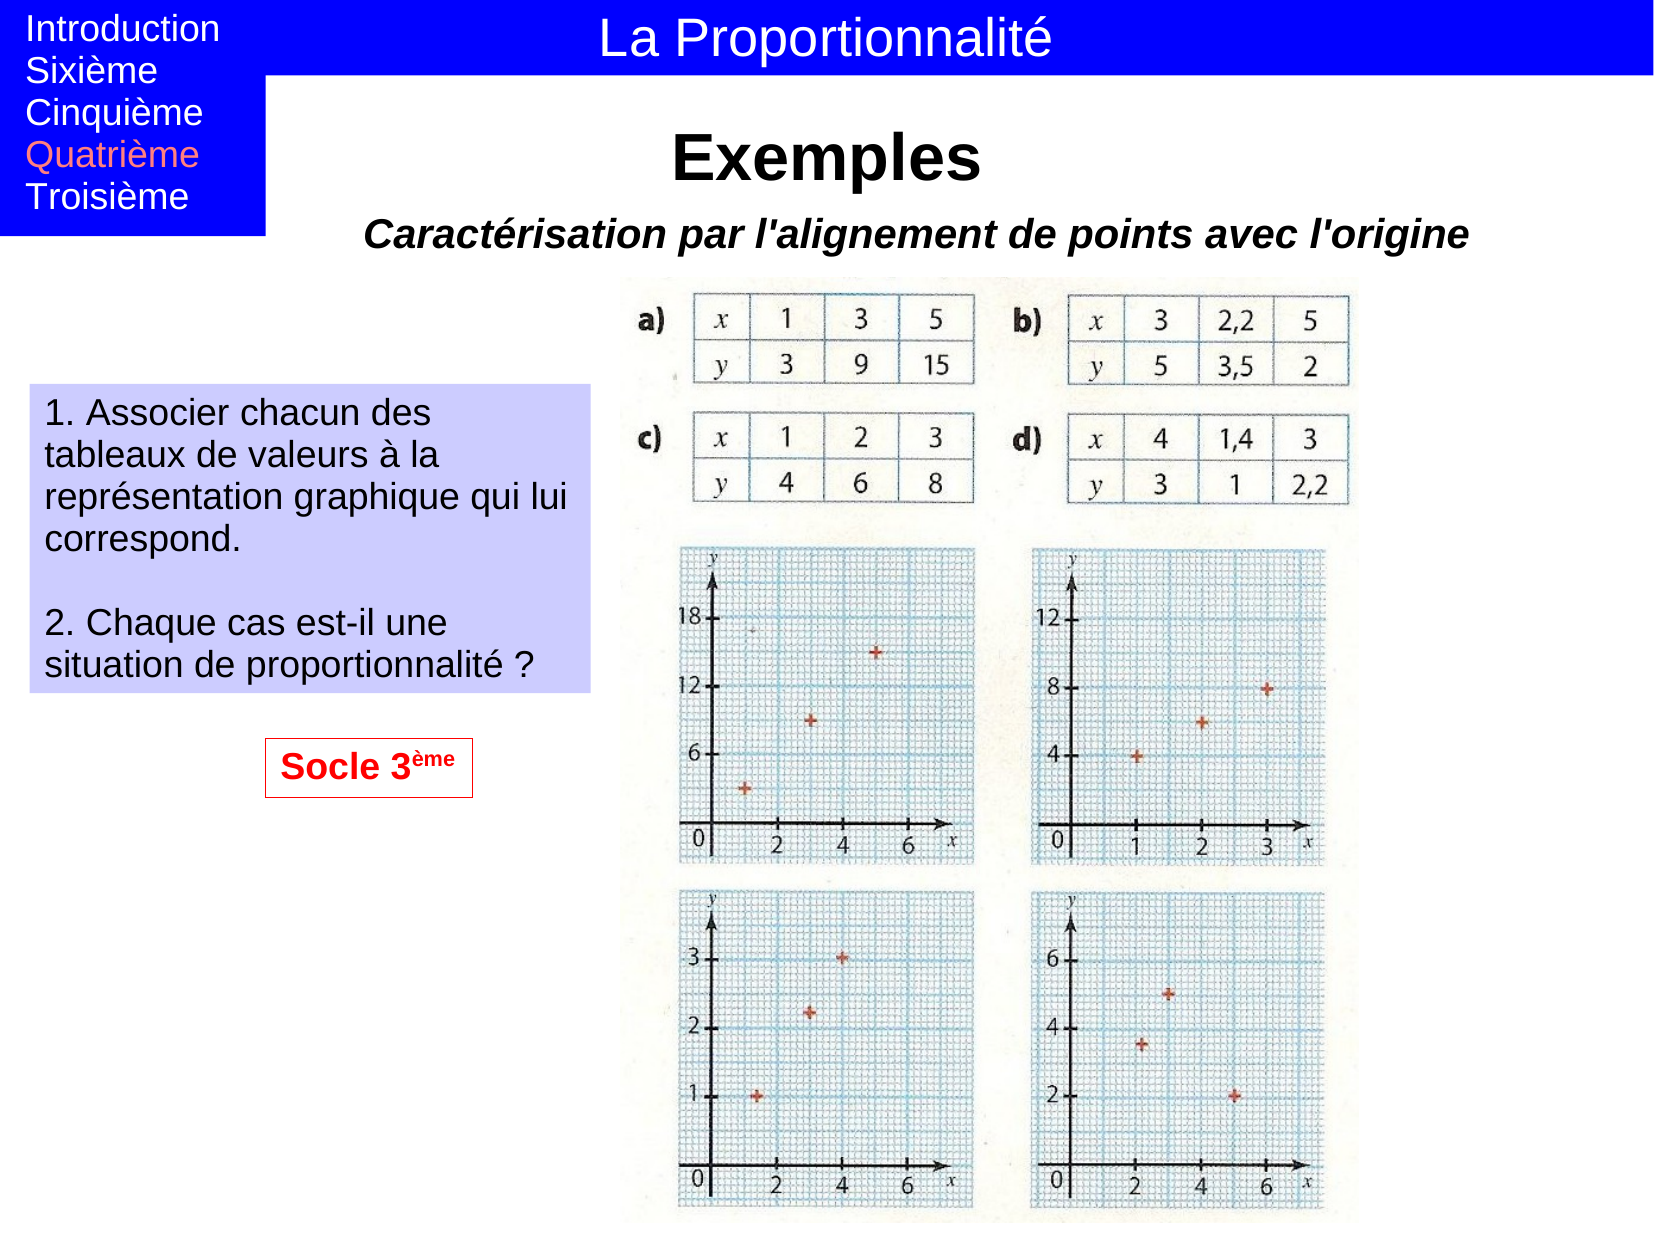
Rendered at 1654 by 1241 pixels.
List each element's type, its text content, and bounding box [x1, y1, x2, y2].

text_box 1. Associer chacun des tableaux de valeurs à la représentation graphique qui lui correspond. 2. Chaque cas est-il une situation de proportionnalité ? [29, 383, 591, 694]
text_box Exemples [295, 112, 1359, 202]
text_box Caractérisation par l'alignement de points avec l'origine [348, 203, 1506, 266]
text_box Socle 3ème [265, 738, 473, 798]
text_box Introduction Sixième Cinquième Quatrième Troisième [0, 0, 266, 237]
picture [620, 277, 1359, 1223]
text_box La Proportionnalité [266, 0, 1654, 76]
